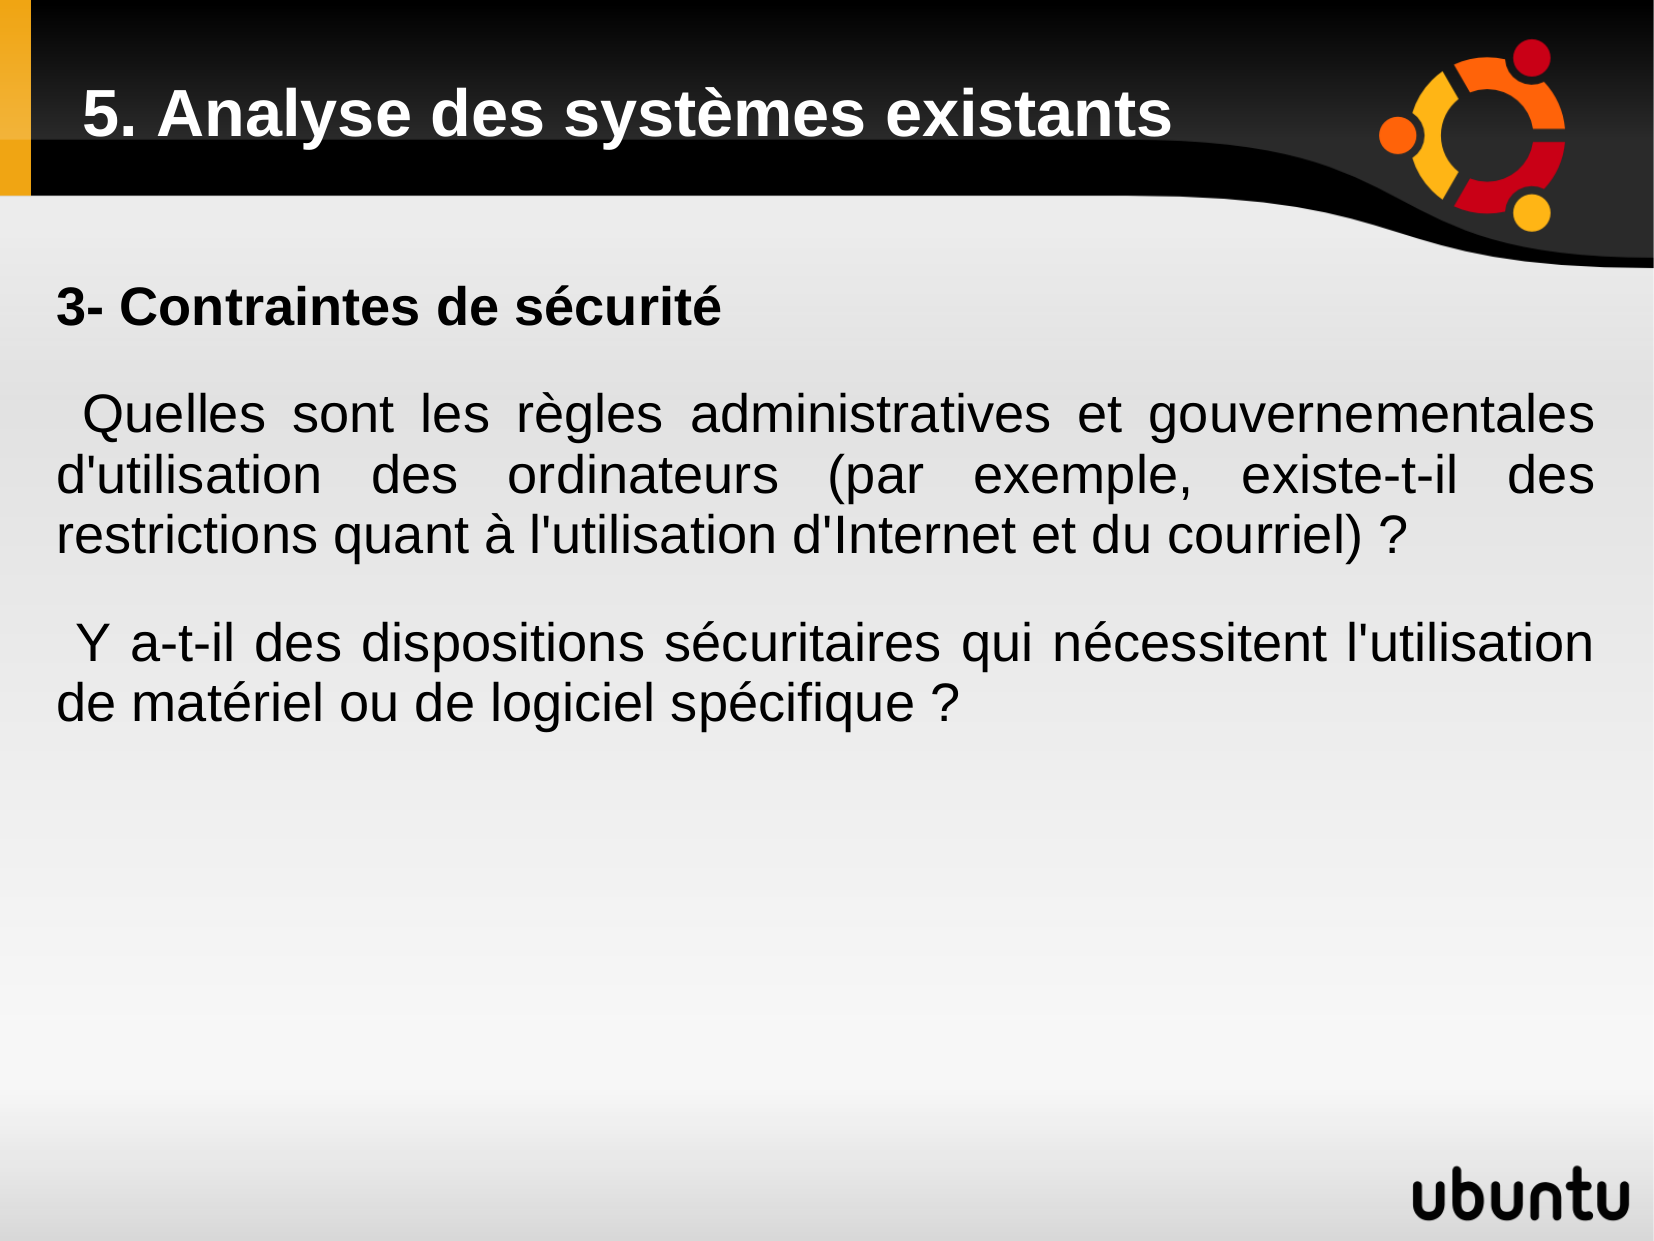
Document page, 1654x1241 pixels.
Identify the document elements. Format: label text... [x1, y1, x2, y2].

title 5. Analyse des systèmes existants [82, 49, 1571, 178]
picture [0, 0, 1654, 1241]
text_box 3- Contraintes de sécurité Quelles sont les règles administratives et gouvernementales d'utilisation des ordinateurs (par exemple, existe-t-il des restrictions quant à l'utilisation d'Internet et du courriel) ? Y a-t-il des dispositions sécuritaires qui nécessitent l'utilisation de matériel ou de logiciel spécifique ? [41, 269, 1613, 827]
